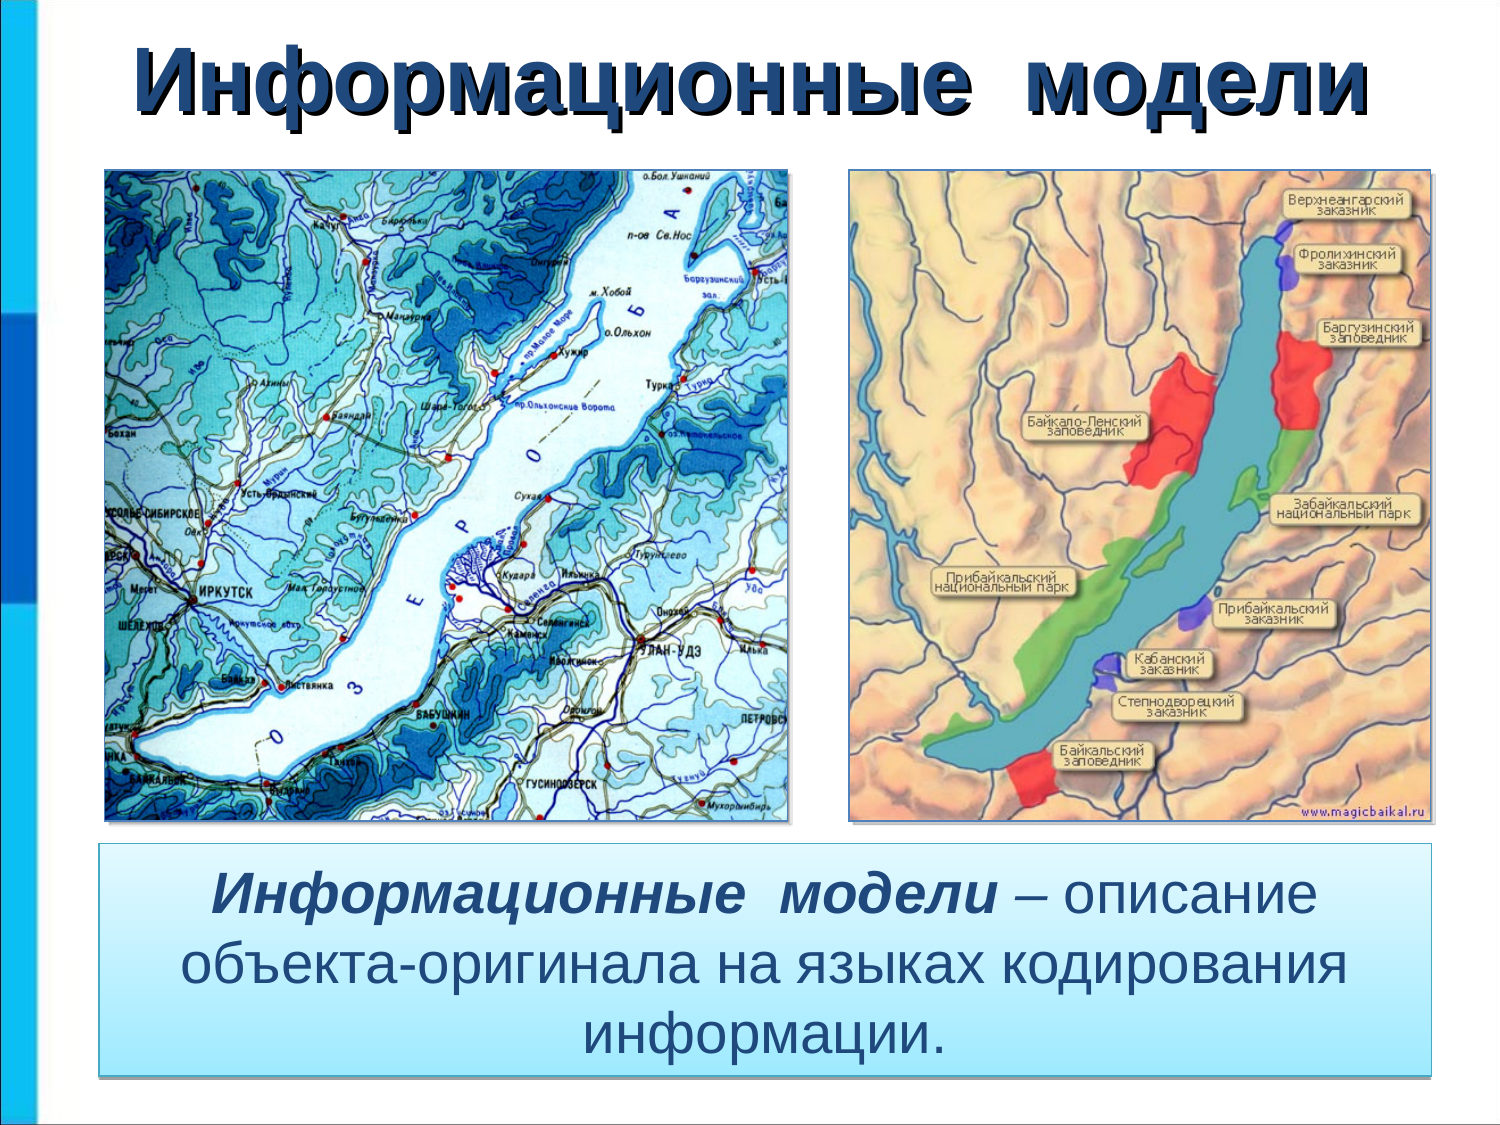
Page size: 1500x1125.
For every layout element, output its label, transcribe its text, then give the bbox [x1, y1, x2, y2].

picture [0, 0, 1500, 1125]
title Информационные модели – описание объекта-оригинала на языках кодирования информации. [99, 843, 1432, 1076]
text_box Информационные модели [116, 11, 1412, 138]
